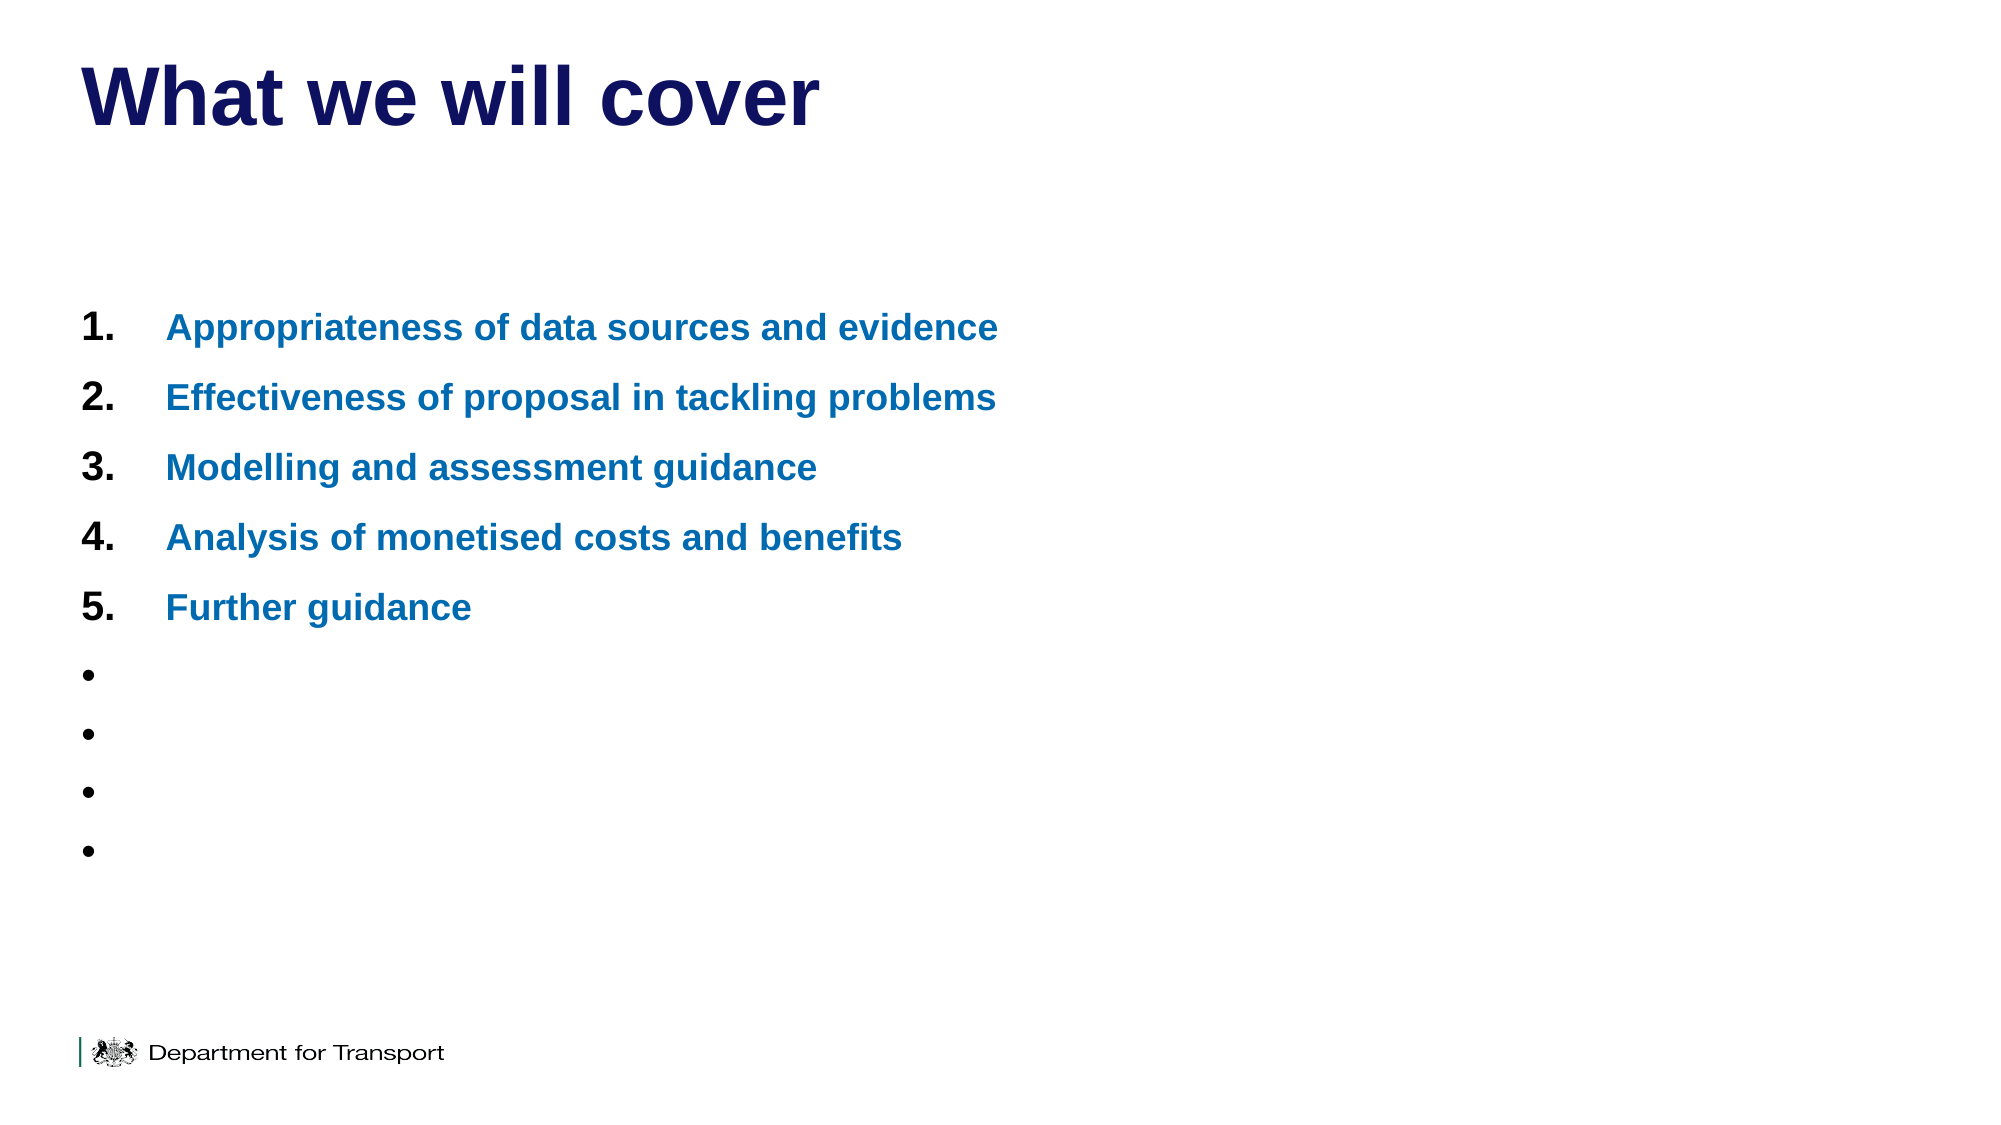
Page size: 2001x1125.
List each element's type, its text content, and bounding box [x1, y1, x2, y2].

title What we will cover [81, 53, 1922, 259]
list Appropriateness of data sources and evidence Effectiveness of proposal in tackling problems Modelling and assessment guidance Analysis of monetised costs and benefits Further guidance [81, 302, 1924, 941]
